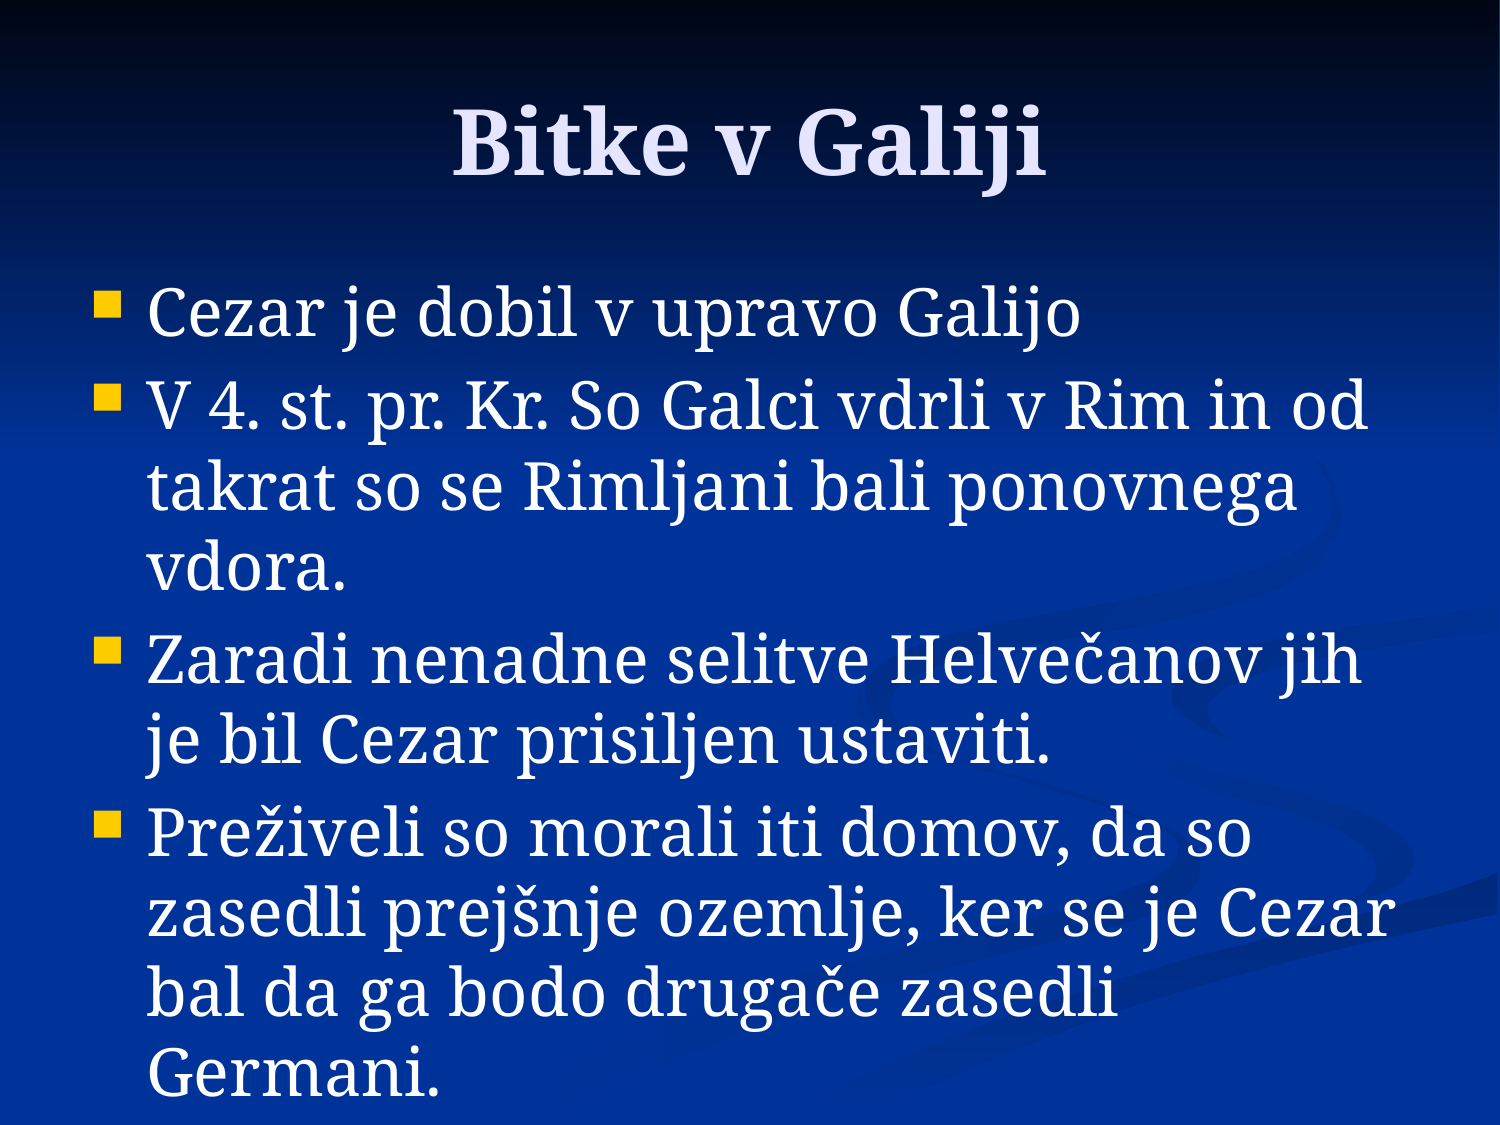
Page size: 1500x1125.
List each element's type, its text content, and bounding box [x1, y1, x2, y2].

title Bitke v Galiji [75, 45, 1425, 233]
list Cezar je dobil v upravo Galijo V 4. st. pr. Kr. So Galci vdrli v Rim in od takrat so se Rimljani bali ponovnega vdora. Zaradi nenadne selitve Helvečanov jih je bil Cezar prisiljen ustaviti. Preživeli so morali iti domov, da so zasedli prejšnje ozemlje, ker se je Cezar bal da ga bodo drugače zasedli Germani. [75, 262, 1425, 1005]
